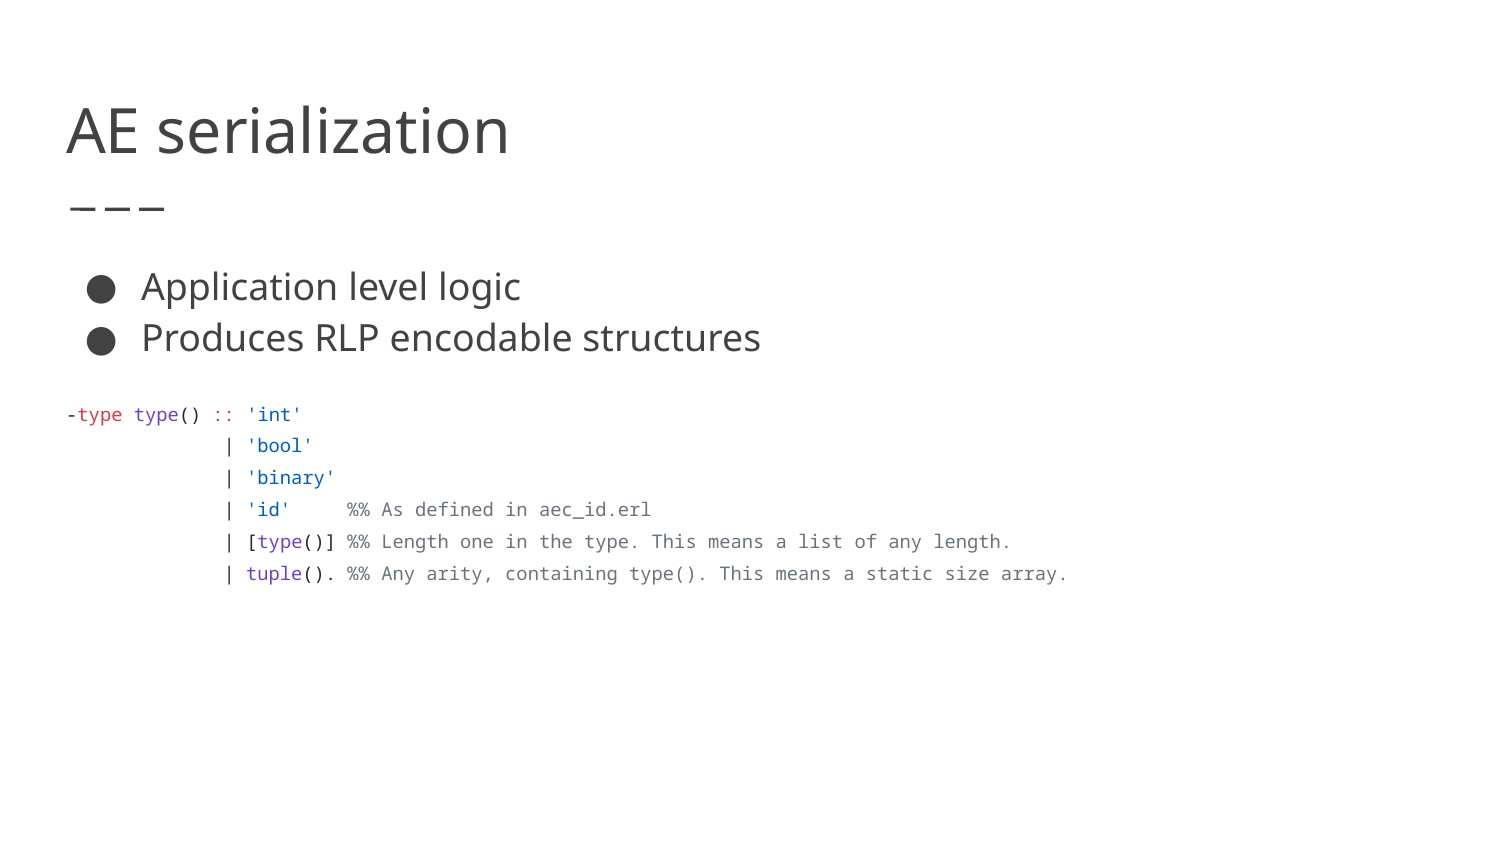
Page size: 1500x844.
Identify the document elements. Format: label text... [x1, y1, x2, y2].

title AE serialization [51, 61, 1449, 182]
list Application level logic Produces RLP encodable structures -type type() :: 'int' | 'bool' | 'binary' | 'id' %% As defined in aec_id.erl | [type()] %% Length one in the type. This means a list of any length. | tuple(). %% Any arity, containing type(). This means a static size array. [51, 240, 1449, 750]
